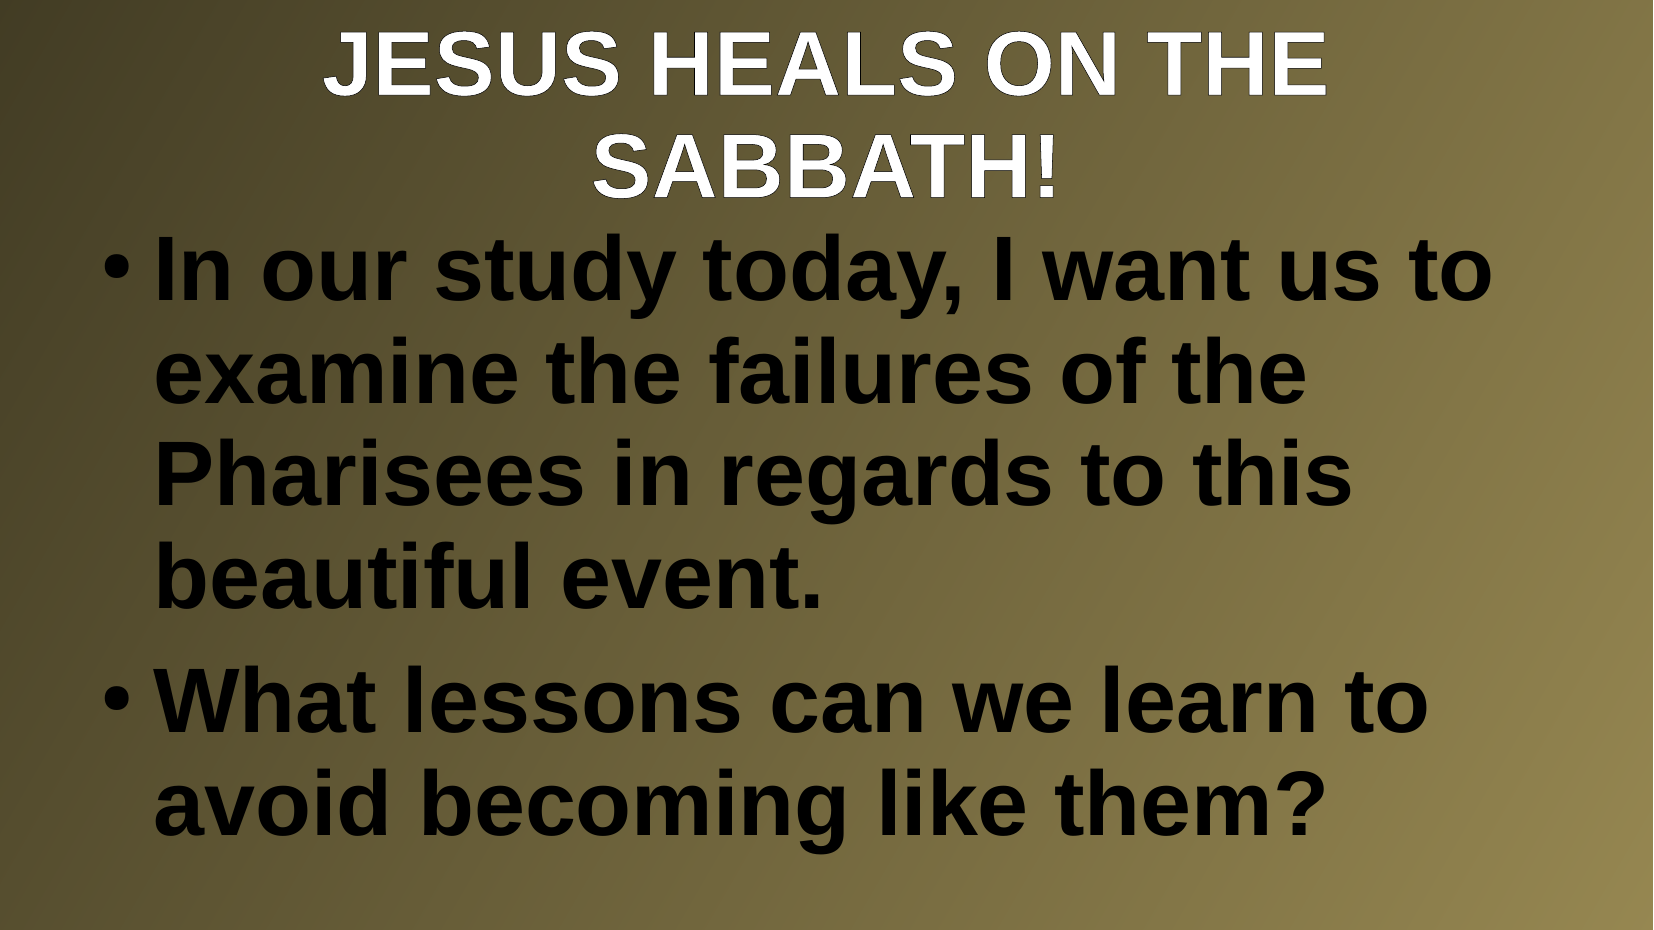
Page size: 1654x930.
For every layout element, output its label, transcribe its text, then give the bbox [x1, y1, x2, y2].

title JESUS HEALS ON THE SABBATH! [82, 12, 1571, 217]
list In our study today, I want us to examine the failures of the Pharisees in regards to this beautiful event. What lessons can we learn to avoid becoming like them? [82, 217, 1571, 886]
